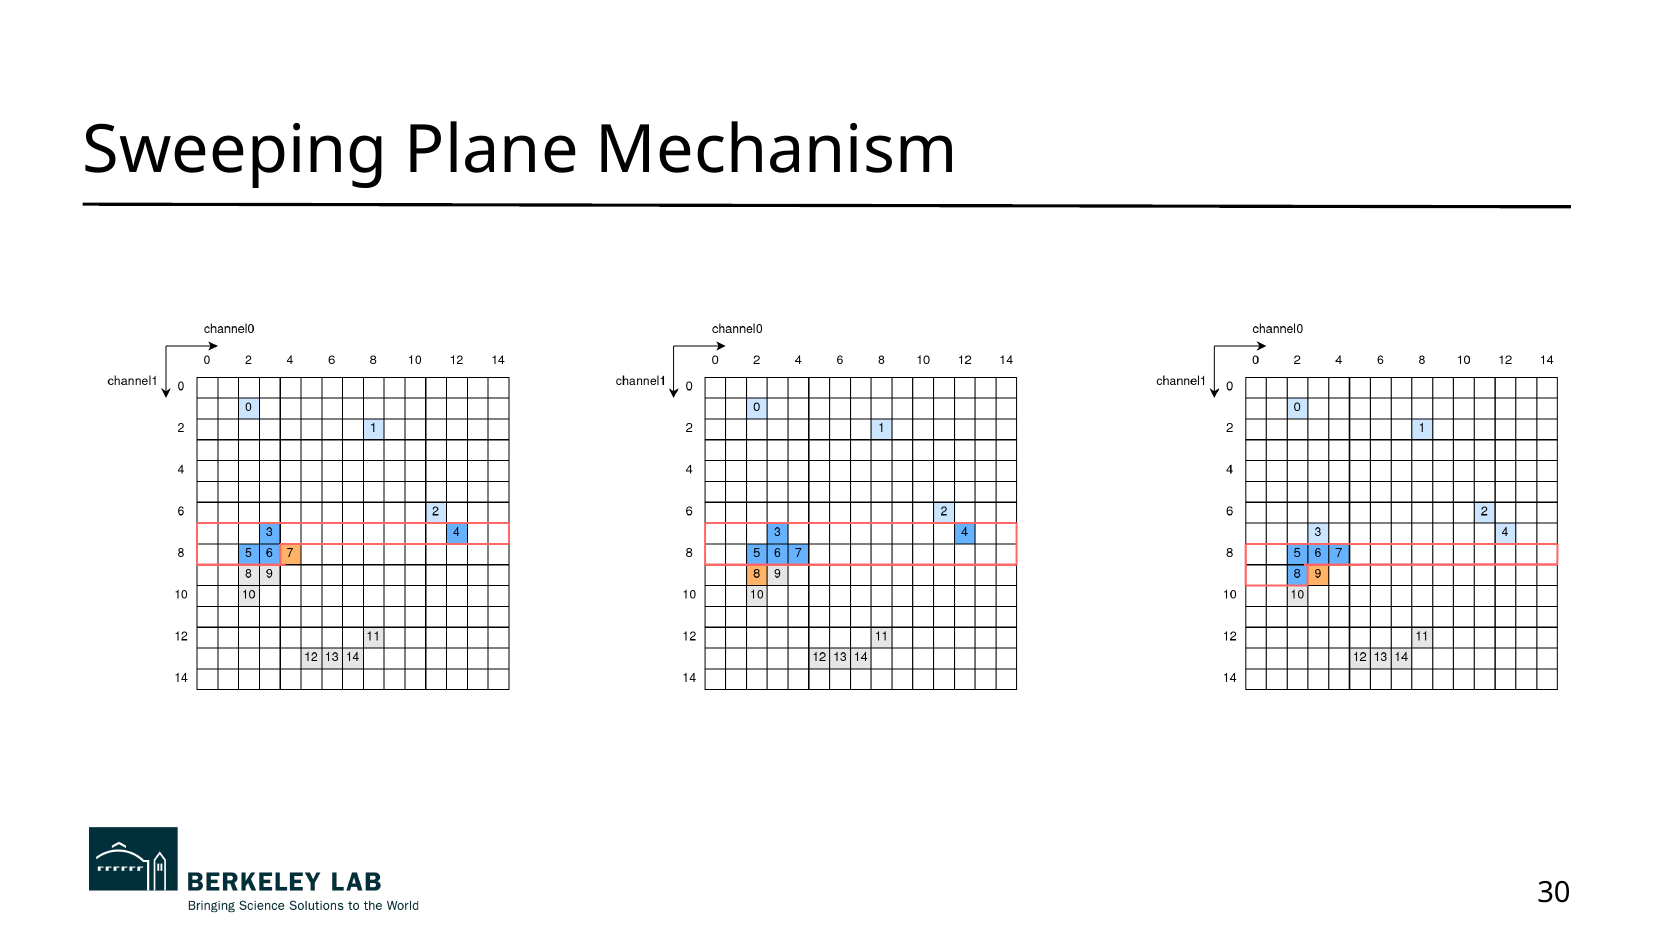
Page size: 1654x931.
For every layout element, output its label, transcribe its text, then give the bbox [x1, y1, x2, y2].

picture [71, 809, 436, 930]
title Sweeping Plane Mechanism [82, 37, 1571, 193]
picture [82, 314, 1561, 690]
